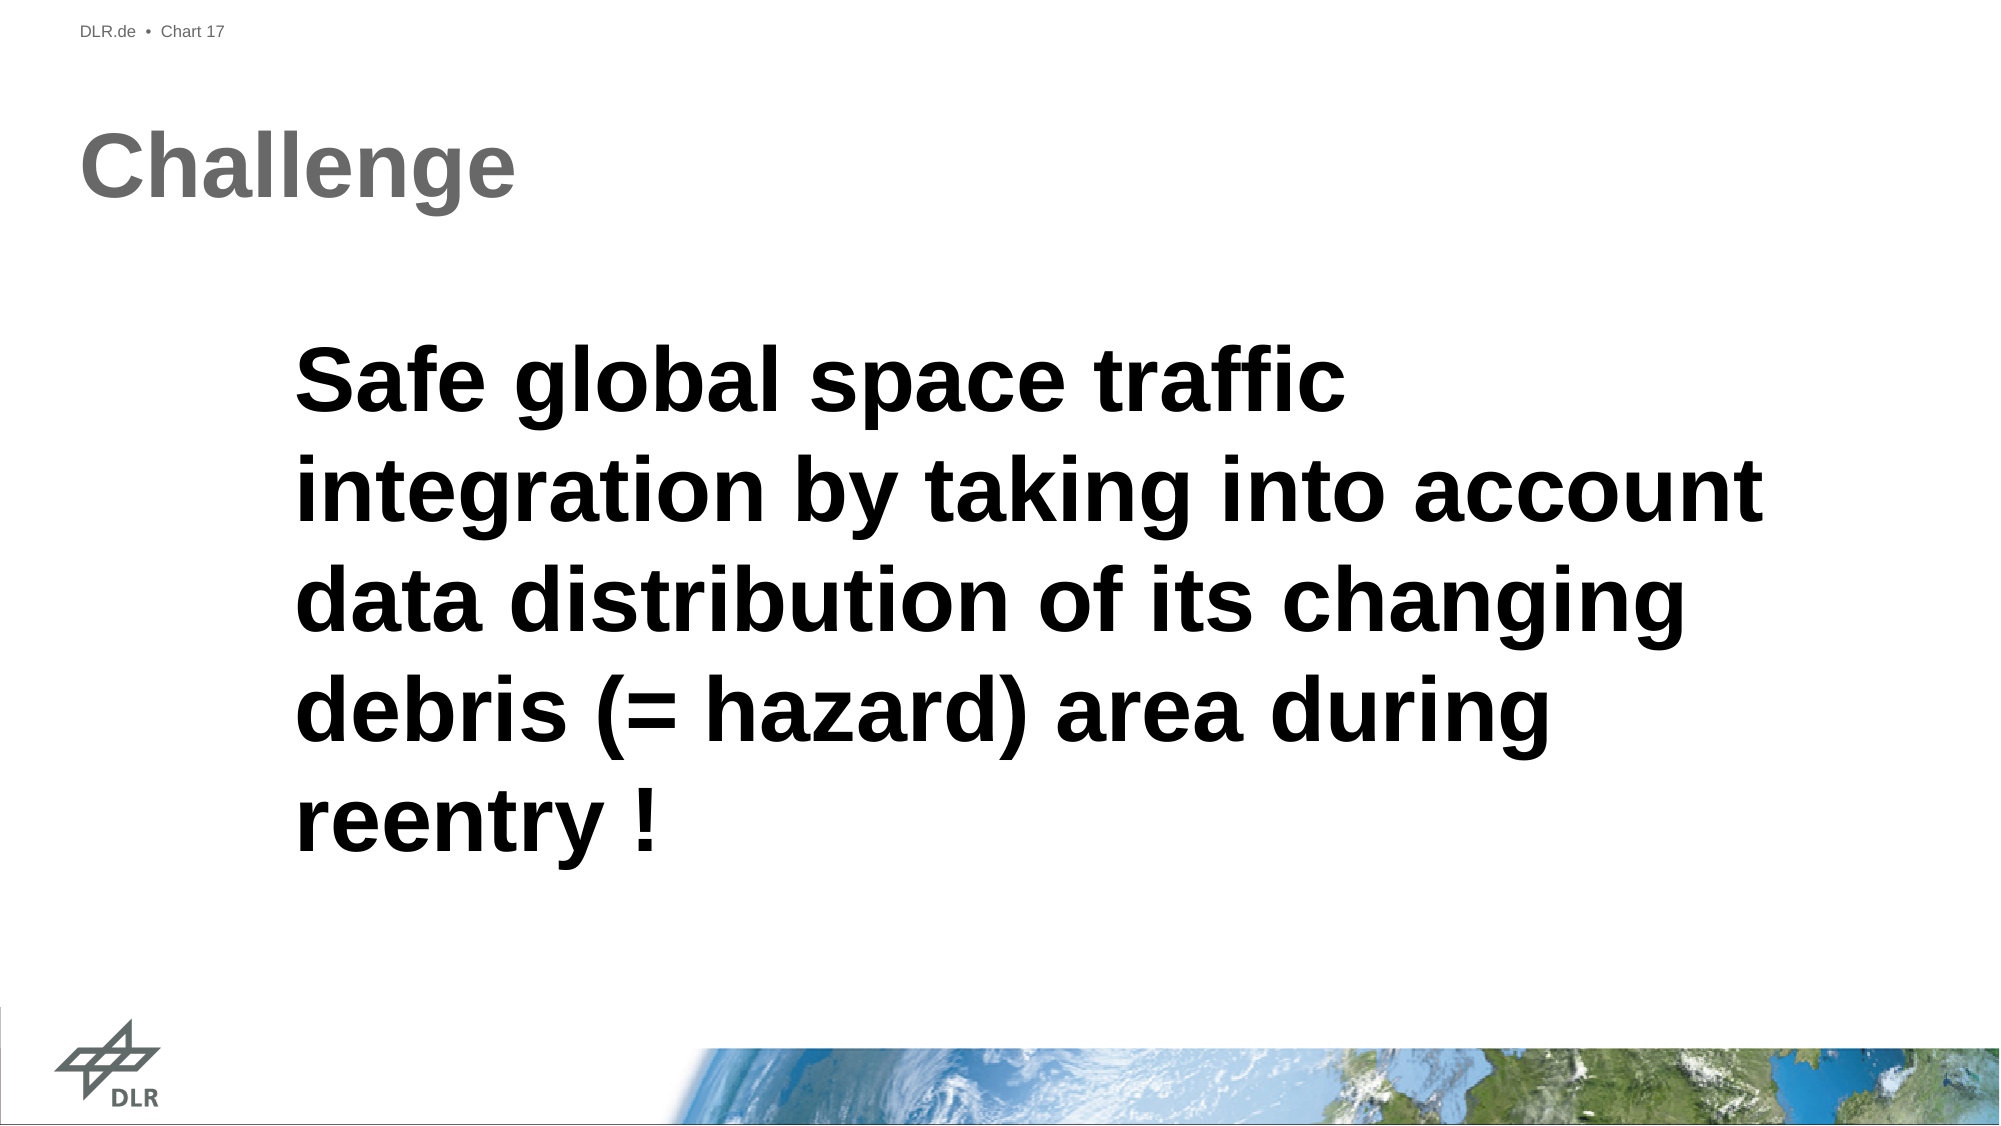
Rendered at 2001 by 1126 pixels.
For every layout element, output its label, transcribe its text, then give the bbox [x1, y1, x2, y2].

slide_number DLR.de • Chart <number> [79, 20, 251, 45]
text_box Safe global space traffic integration by taking into account data distribution of its changing debris (= hazard) area during reentry ! [279, 255, 1808, 1035]
title Challenge [79, 106, 1921, 228]
